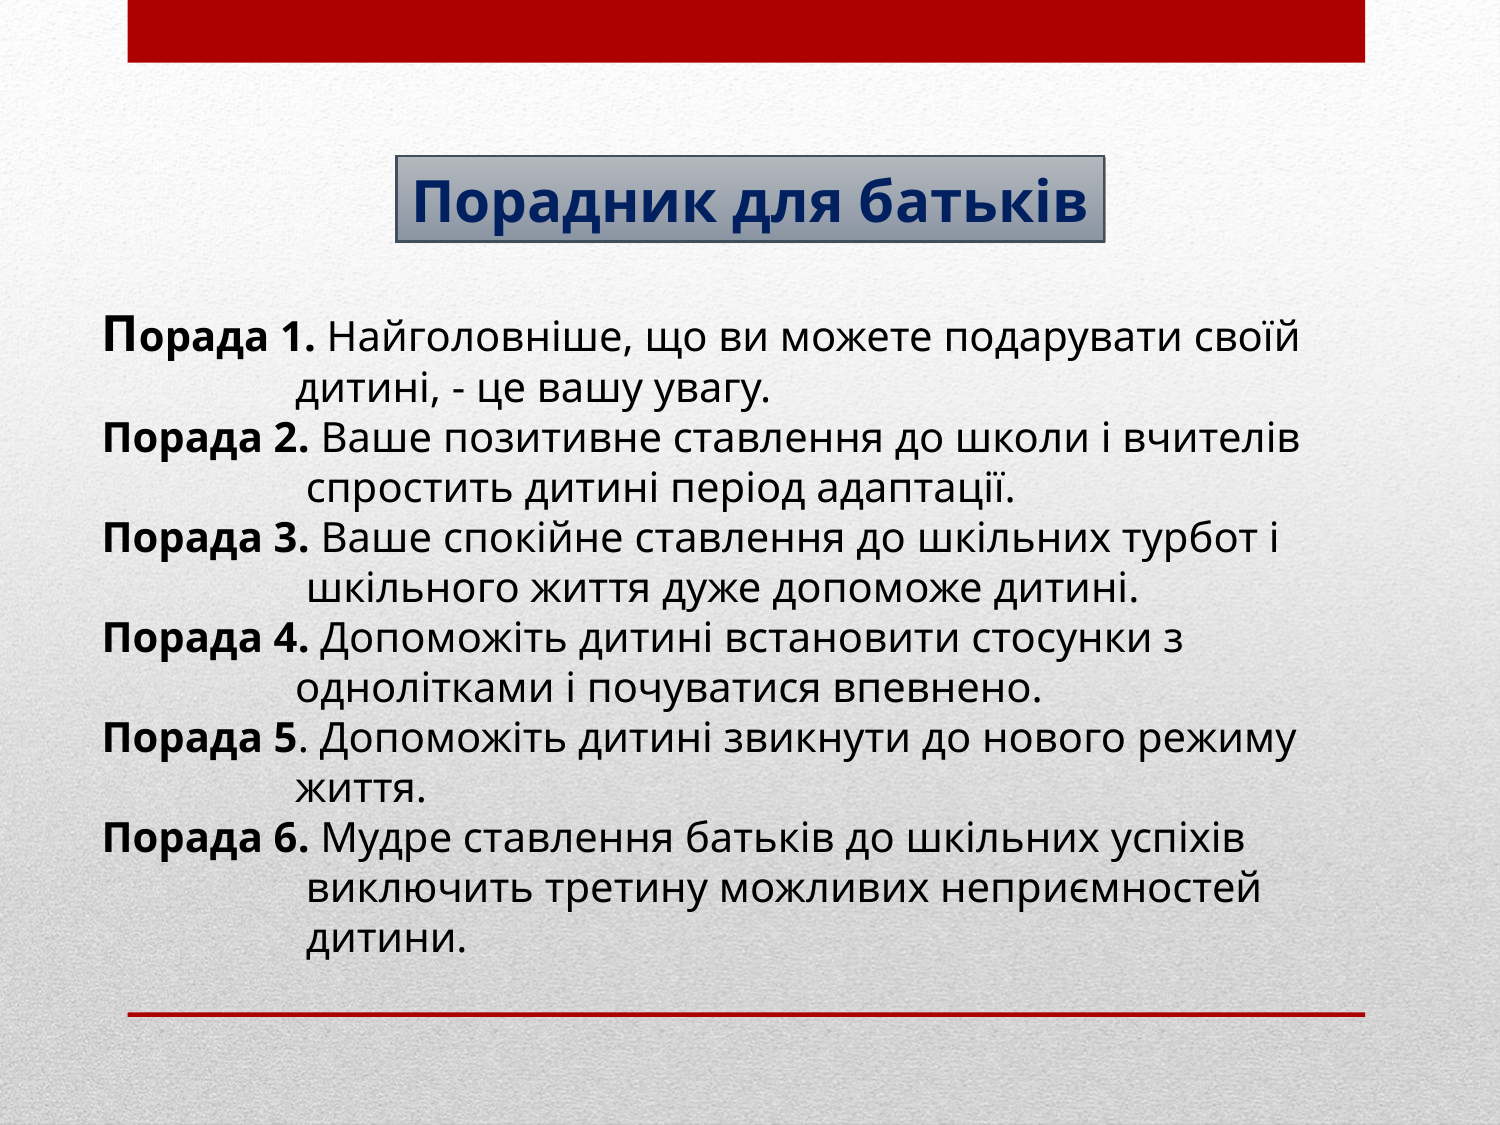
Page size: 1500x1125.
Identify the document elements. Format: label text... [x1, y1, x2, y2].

text_box Порадник для батьків [396, 156, 1104, 242]
text_box Порада 1. Найголовніше, що ви можете подарувати своїй дитині, - це вашу увагу. Порада 2. Ваше позитивне ставлення до школи і вчителів спростить дитині період адаптації. Порада 3. Ваше спокійне ставлення до шкільних турбот і шкільного життя дуже допоможе дитині. Порада 4. Допоможіть дитині встановити стосунки з однолітками і почуватися впевнено. Порада 5. Допоможіть дитині звикнути до нового режиму життя. Порада 6. Мудре ставлення батьків до шкільних успіхів виключить третину можливих неприємностей дитини. [86, 293, 1500, 969]
